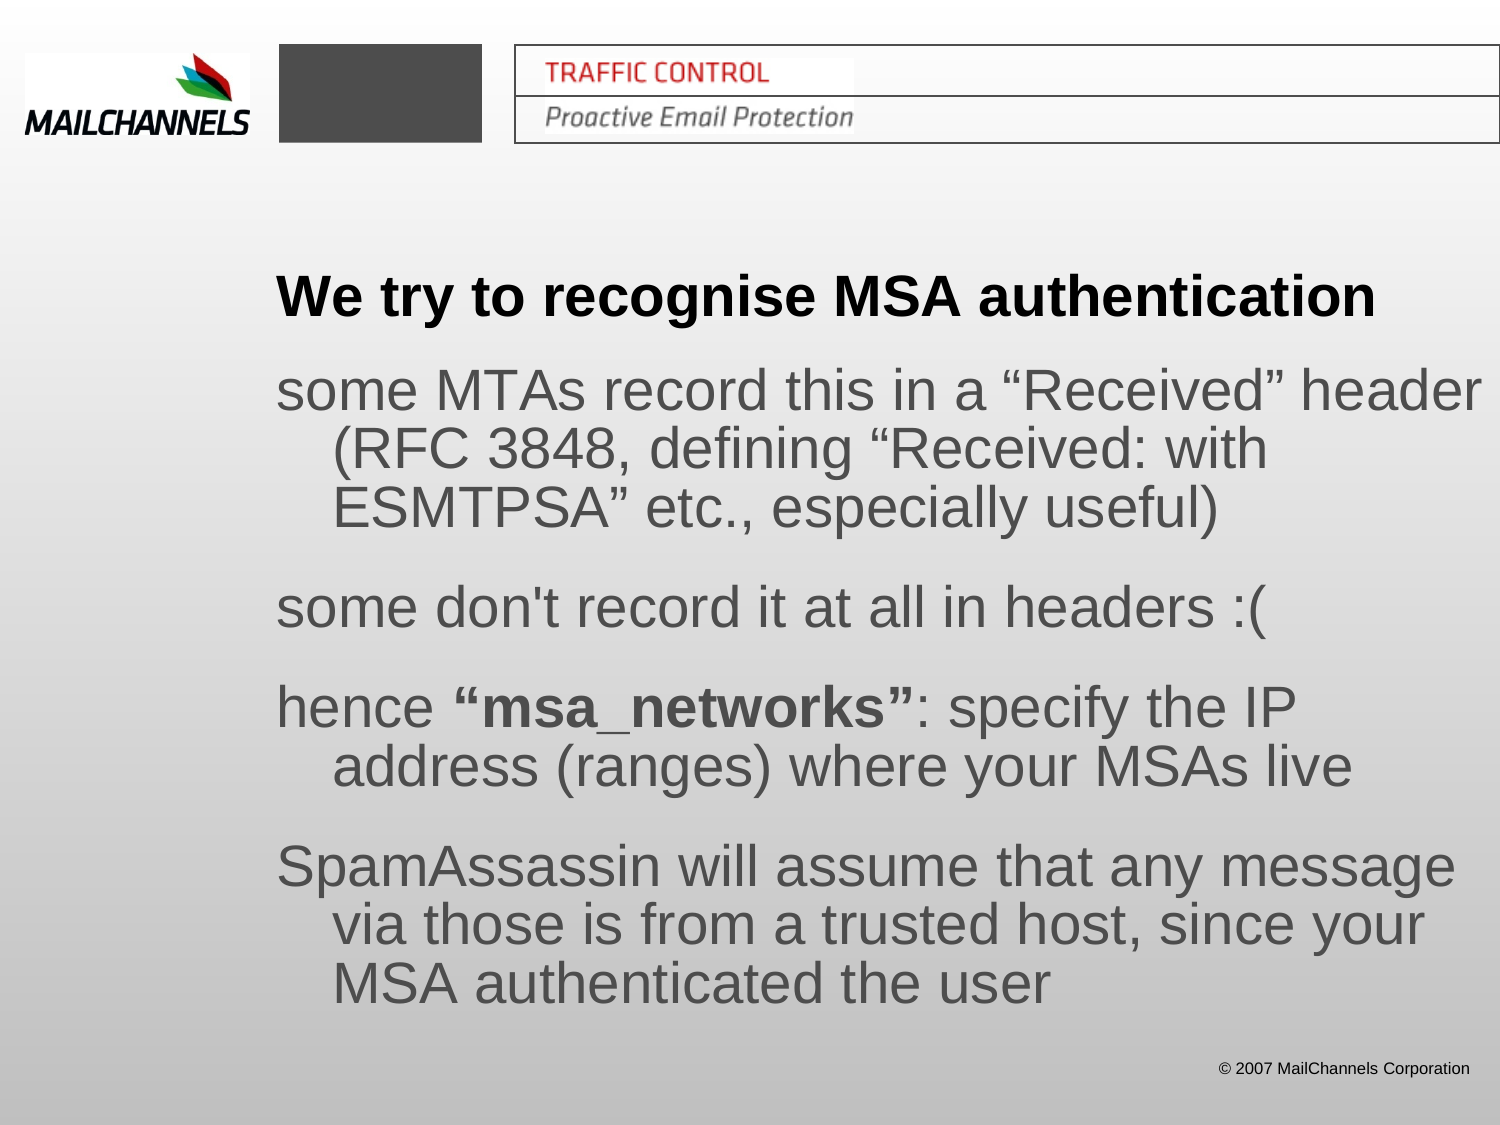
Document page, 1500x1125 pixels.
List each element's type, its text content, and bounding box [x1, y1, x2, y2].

title We try to recognise MSA authentication [276, 248, 1500, 349]
picture [24, 53, 250, 135]
picture [545, 97, 854, 134]
picture [545, 58, 854, 95]
list some MTAs record this in a “Received” header (RFC 3848, defining “Received: with ESMTPSA” etc., especially useful) some don't record it at all in headers :( hence “msa_networks”: specify the IP address (ranges) where your MSAs live SpamAssassin will assume that any message via those is from a trusted host, since your MSA authenticated the user [276, 363, 1500, 1022]
